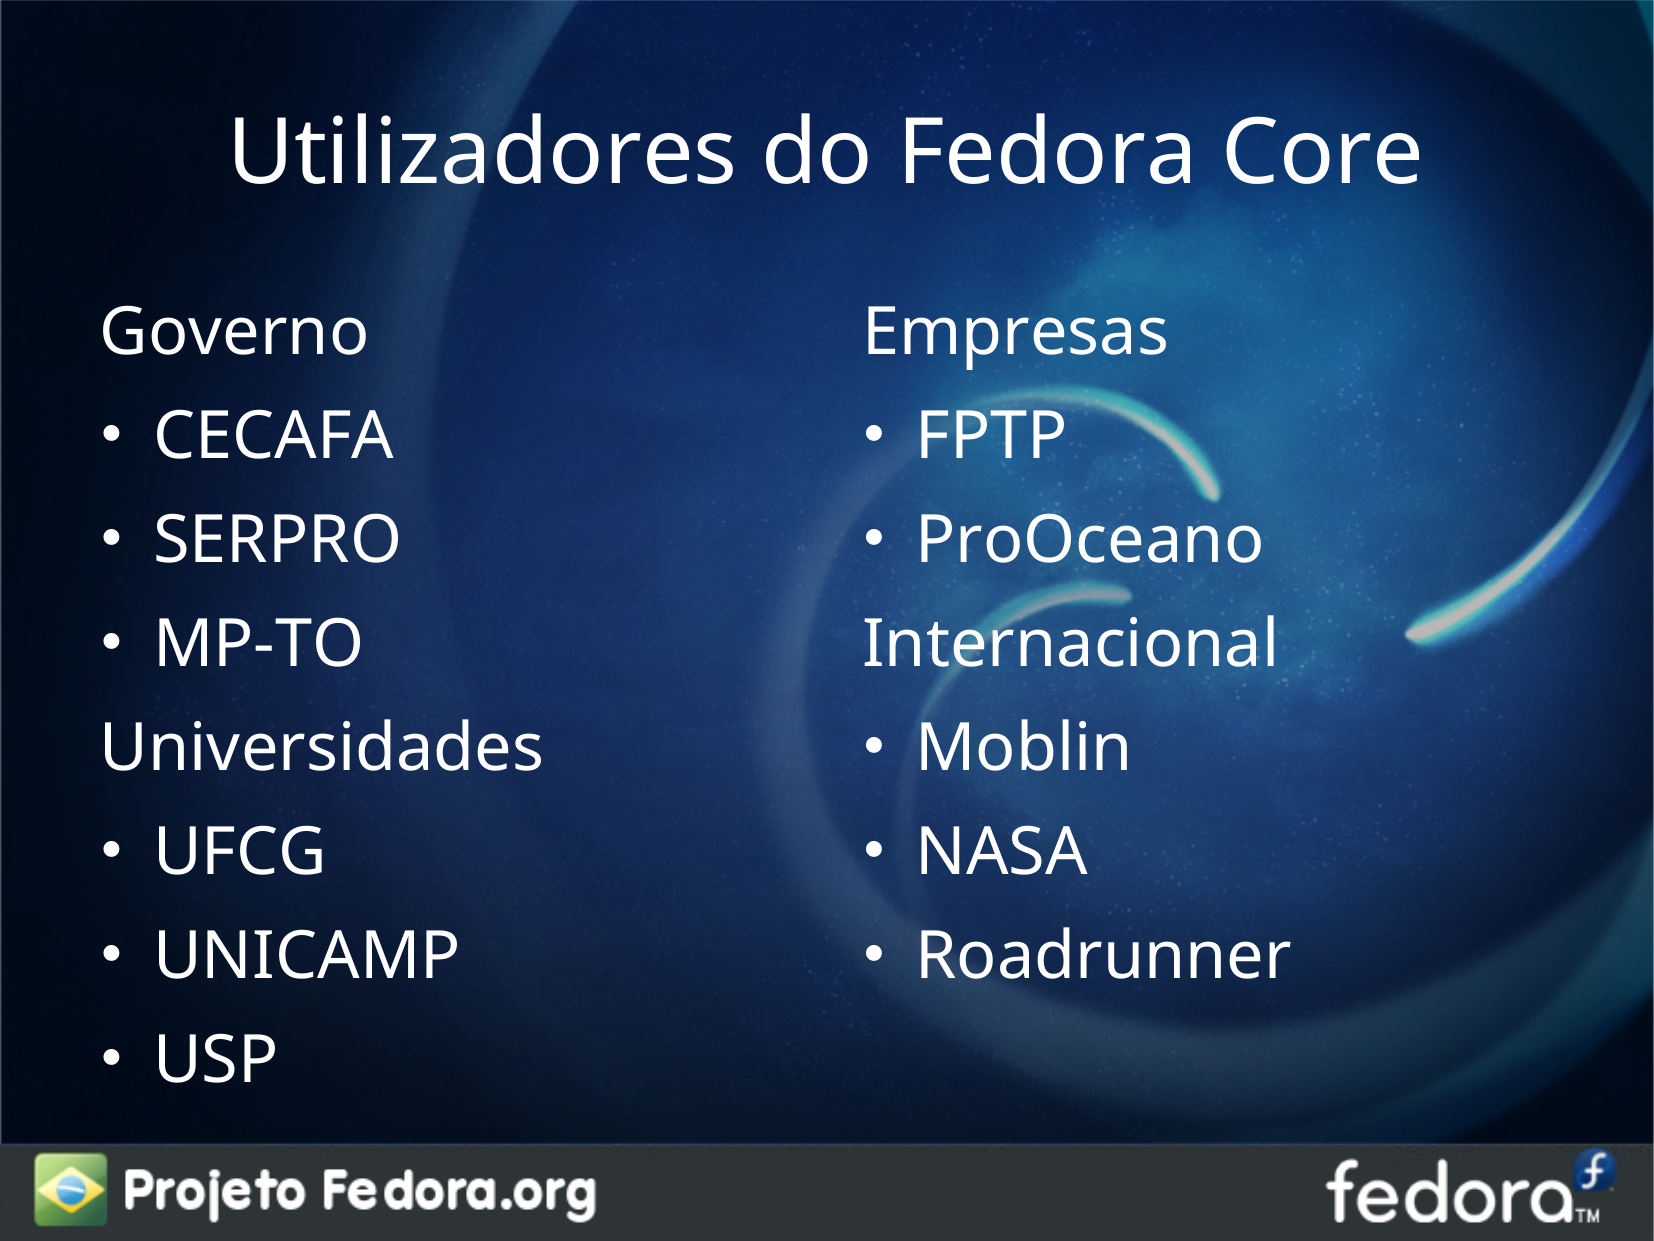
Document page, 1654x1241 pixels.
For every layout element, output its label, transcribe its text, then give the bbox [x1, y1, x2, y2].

list Empresas FPTP ProOceano Internacional Moblin NASA Roadrunner [844, 290, 1571, 1114]
title Utilizadores do Fedora Core [82, 49, 1571, 257]
list Governo CECAFA SERPRO MP-TO Universidades UFCG UNICAMP USP [82, 290, 809, 1114]
picture [0, 0, 1654, 1241]
